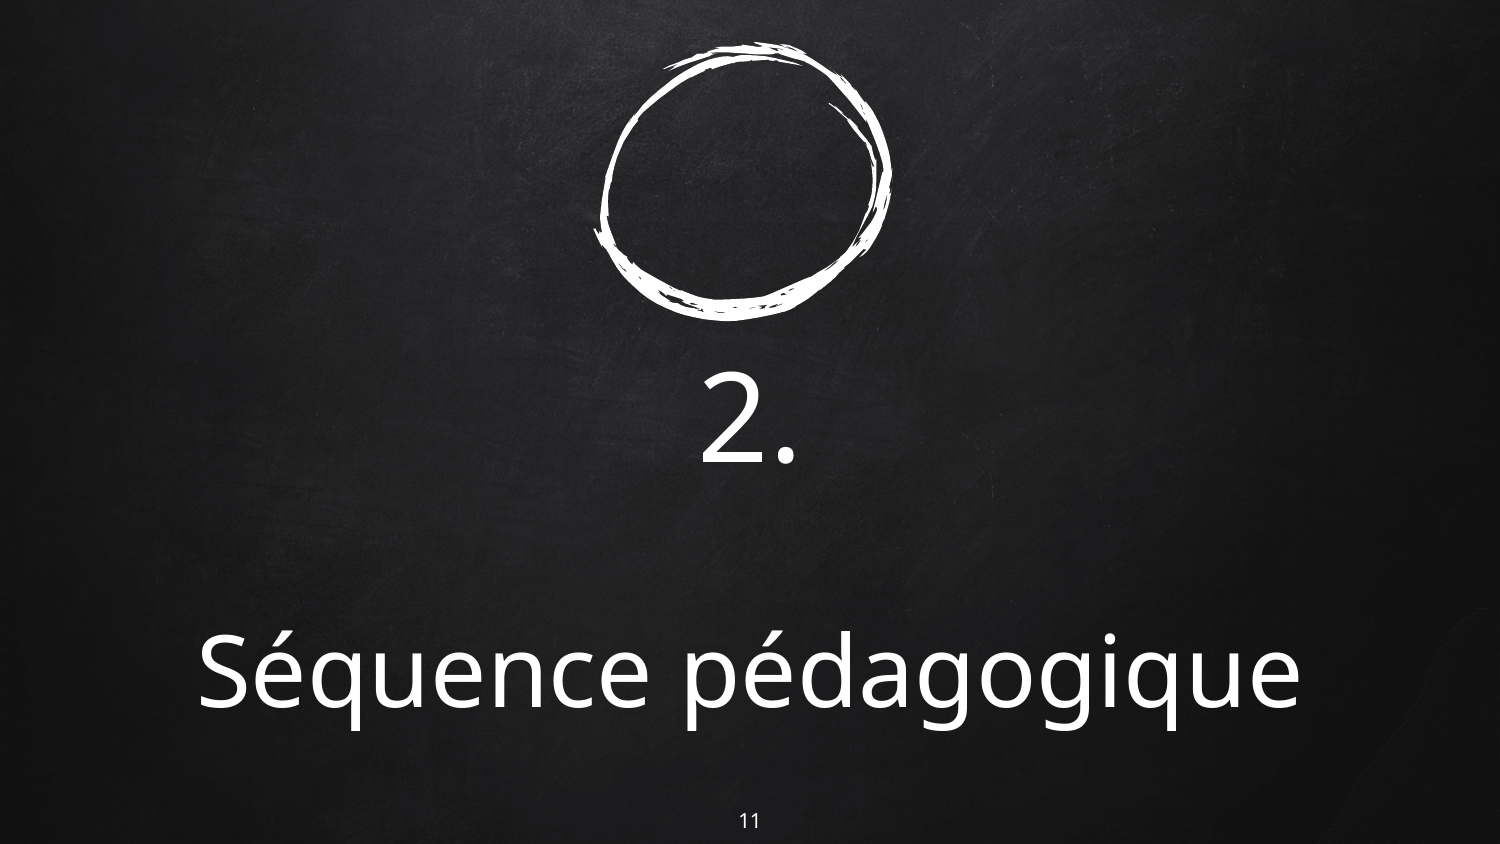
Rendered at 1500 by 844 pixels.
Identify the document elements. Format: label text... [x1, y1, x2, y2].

text_box 11 [705, 792, 796, 844]
title 2. Séquence pédagogique [112, 322, 1388, 513]
text_box [593, 41, 893, 322]
